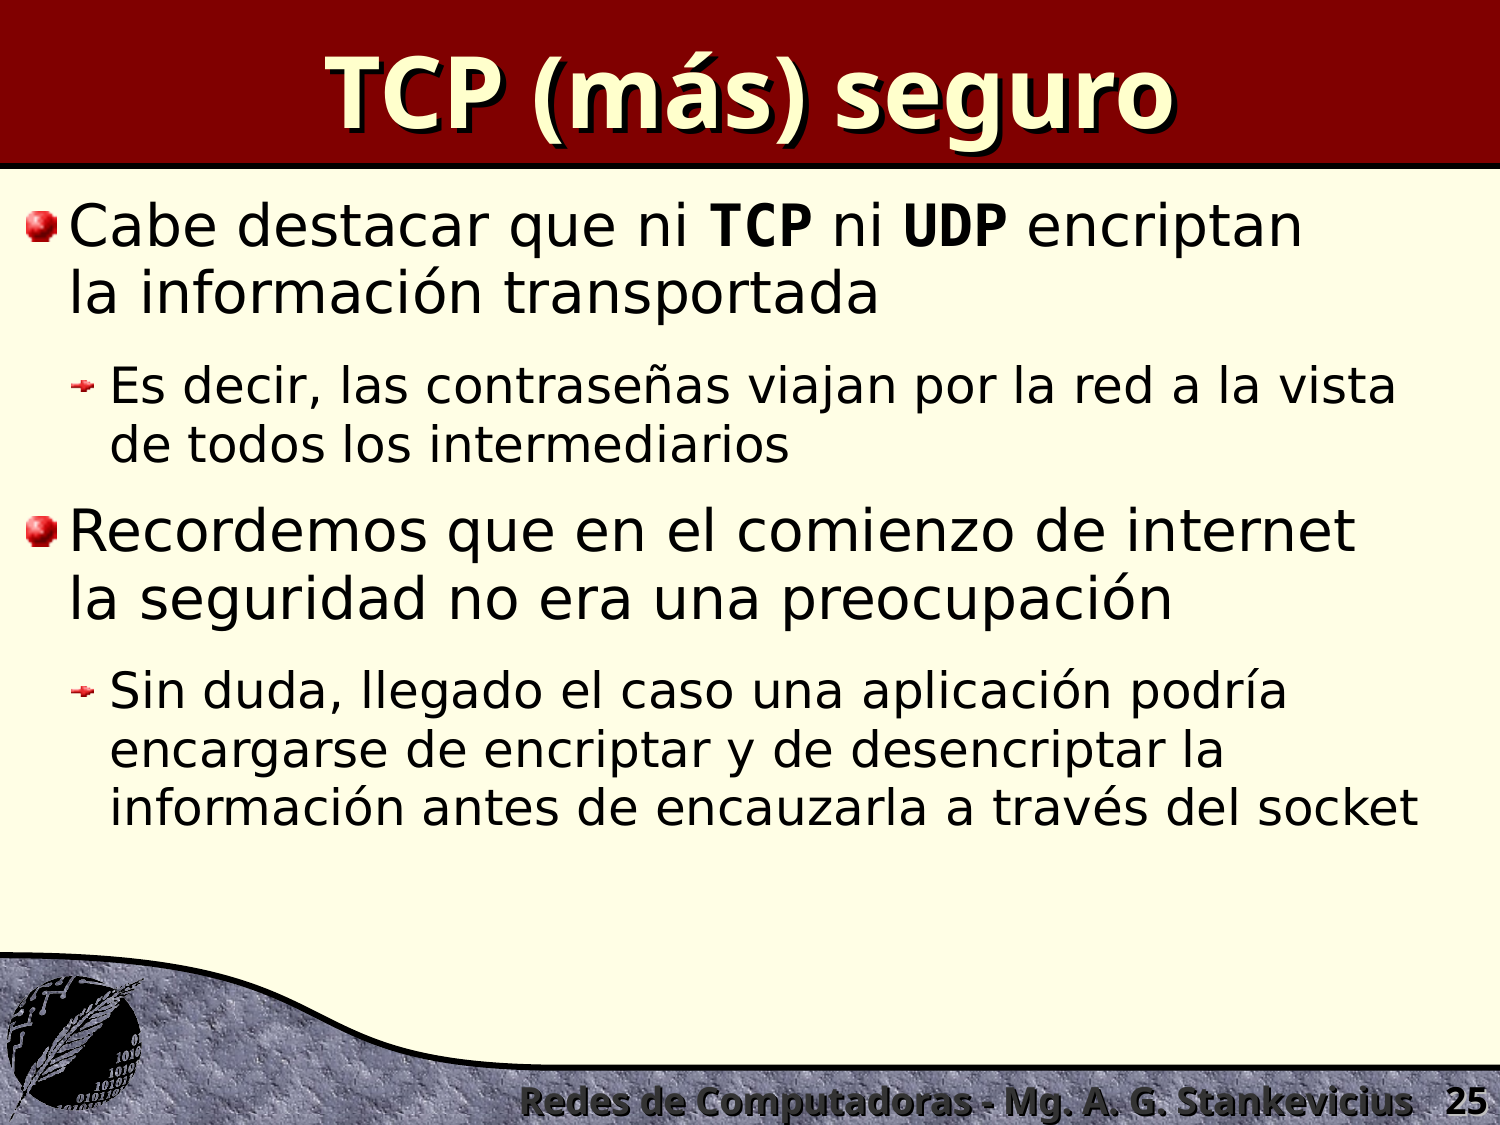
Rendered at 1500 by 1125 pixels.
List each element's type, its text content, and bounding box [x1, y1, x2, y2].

picture [1047, 1100, 1054, 1110]
picture [790, 1100, 795, 1110]
title TCP (más) seguro [15, 5, 1485, 160]
list Cabe destacar que ni TCP ni UDP encriptan la información transportada Es decir, las contraseñas viajan por la red a la vista de todos los intermediarios Recordemos que en el comienzo de internet la seguridad no era una preocupación Sin duda, llegado el caso una aplicación podría encargarse de encriptar y de desencriptar la información antes de encauzarla a través del socket [11, 192, 1486, 845]
picture [0, 959, 1500, 1125]
